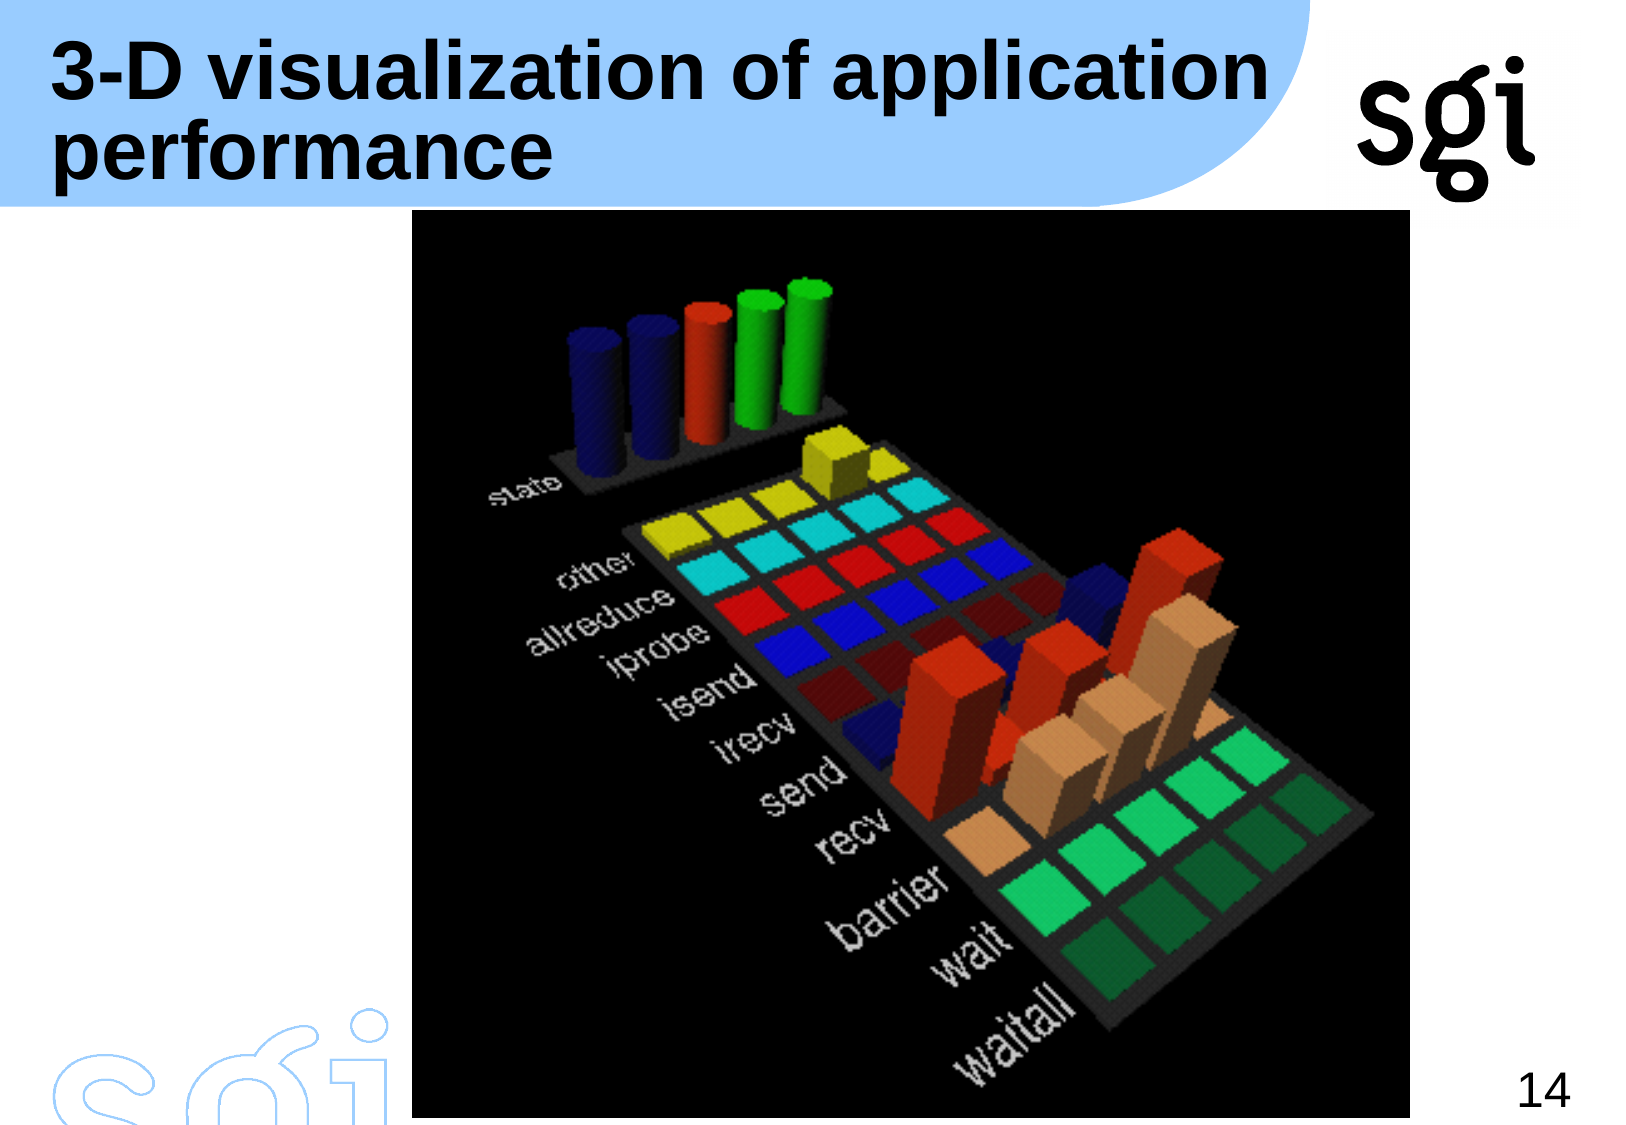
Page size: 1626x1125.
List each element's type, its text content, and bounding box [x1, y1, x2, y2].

picture [412, 210, 1410, 1118]
title 3-D visualization of application performance [36, 24, 1318, 208]
